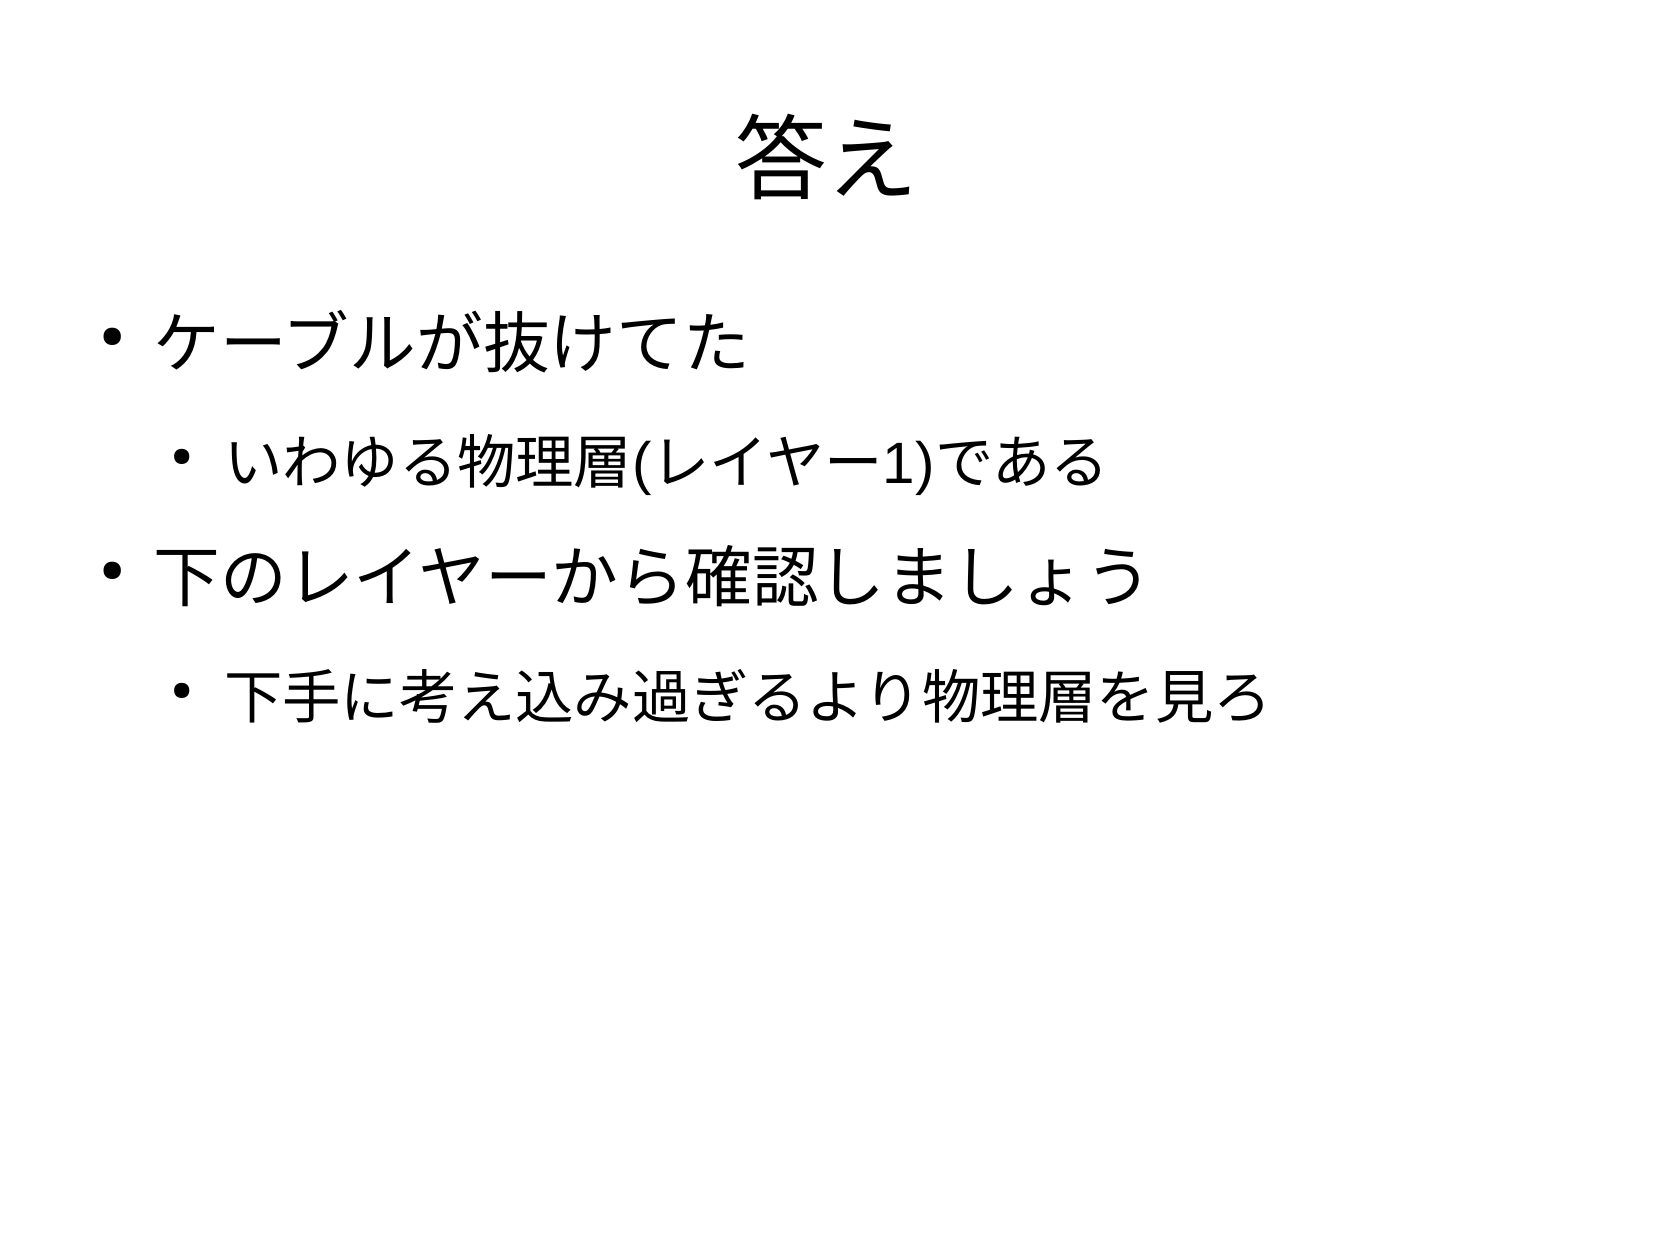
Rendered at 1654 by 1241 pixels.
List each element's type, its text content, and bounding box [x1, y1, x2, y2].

list ケーブルが抜けてた いわゆる物理層(レイヤー1)である 下のレイヤーから確認しましょう 下手に考え込み過ぎるより物理層を見ろ [82, 290, 1571, 1109]
title 答え [82, 49, 1571, 257]
